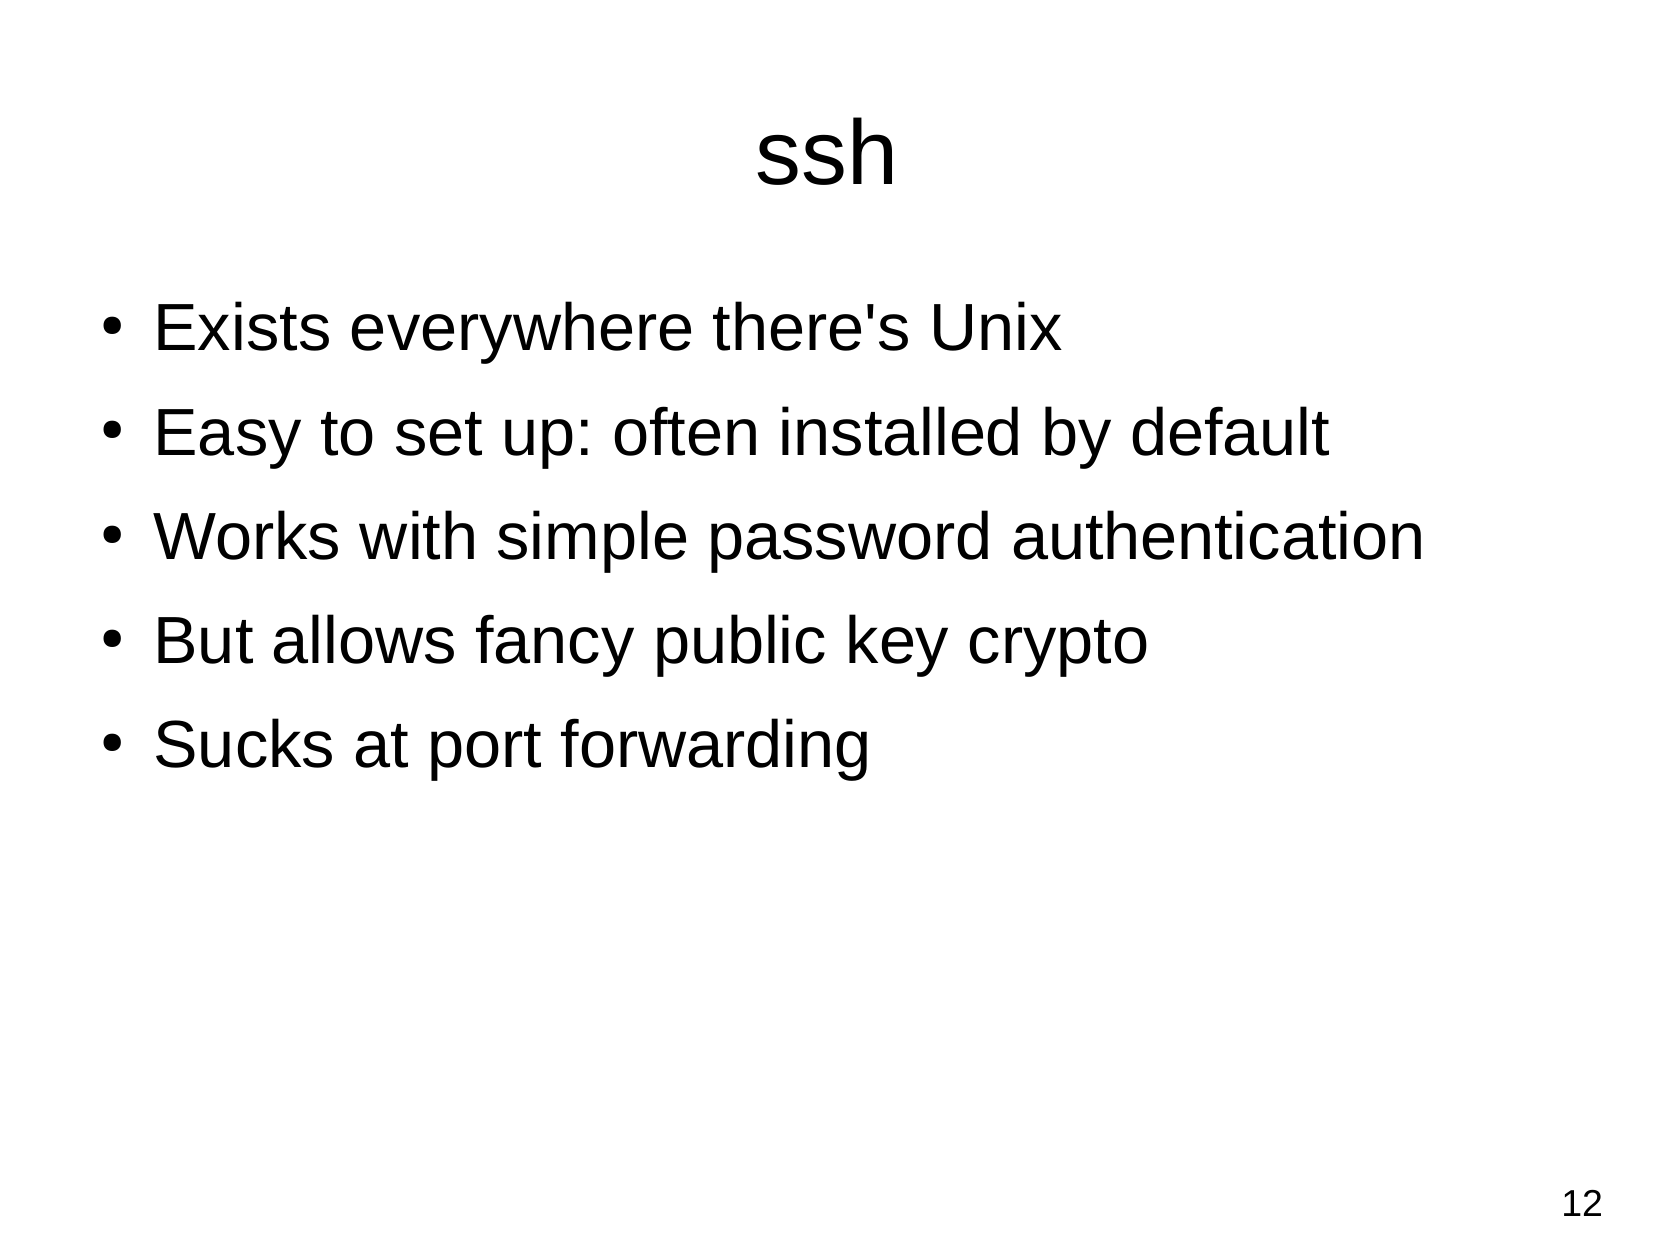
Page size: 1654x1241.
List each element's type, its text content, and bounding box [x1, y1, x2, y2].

list Exists everywhere there's Unix Easy to set up: often installed by default Works with simple password authentication But allows fancy public key crypto Sucks at port forwarding [82, 290, 1571, 1109]
text_box 12 [1546, 1174, 1619, 1232]
title ssh [82, 49, 1571, 257]
